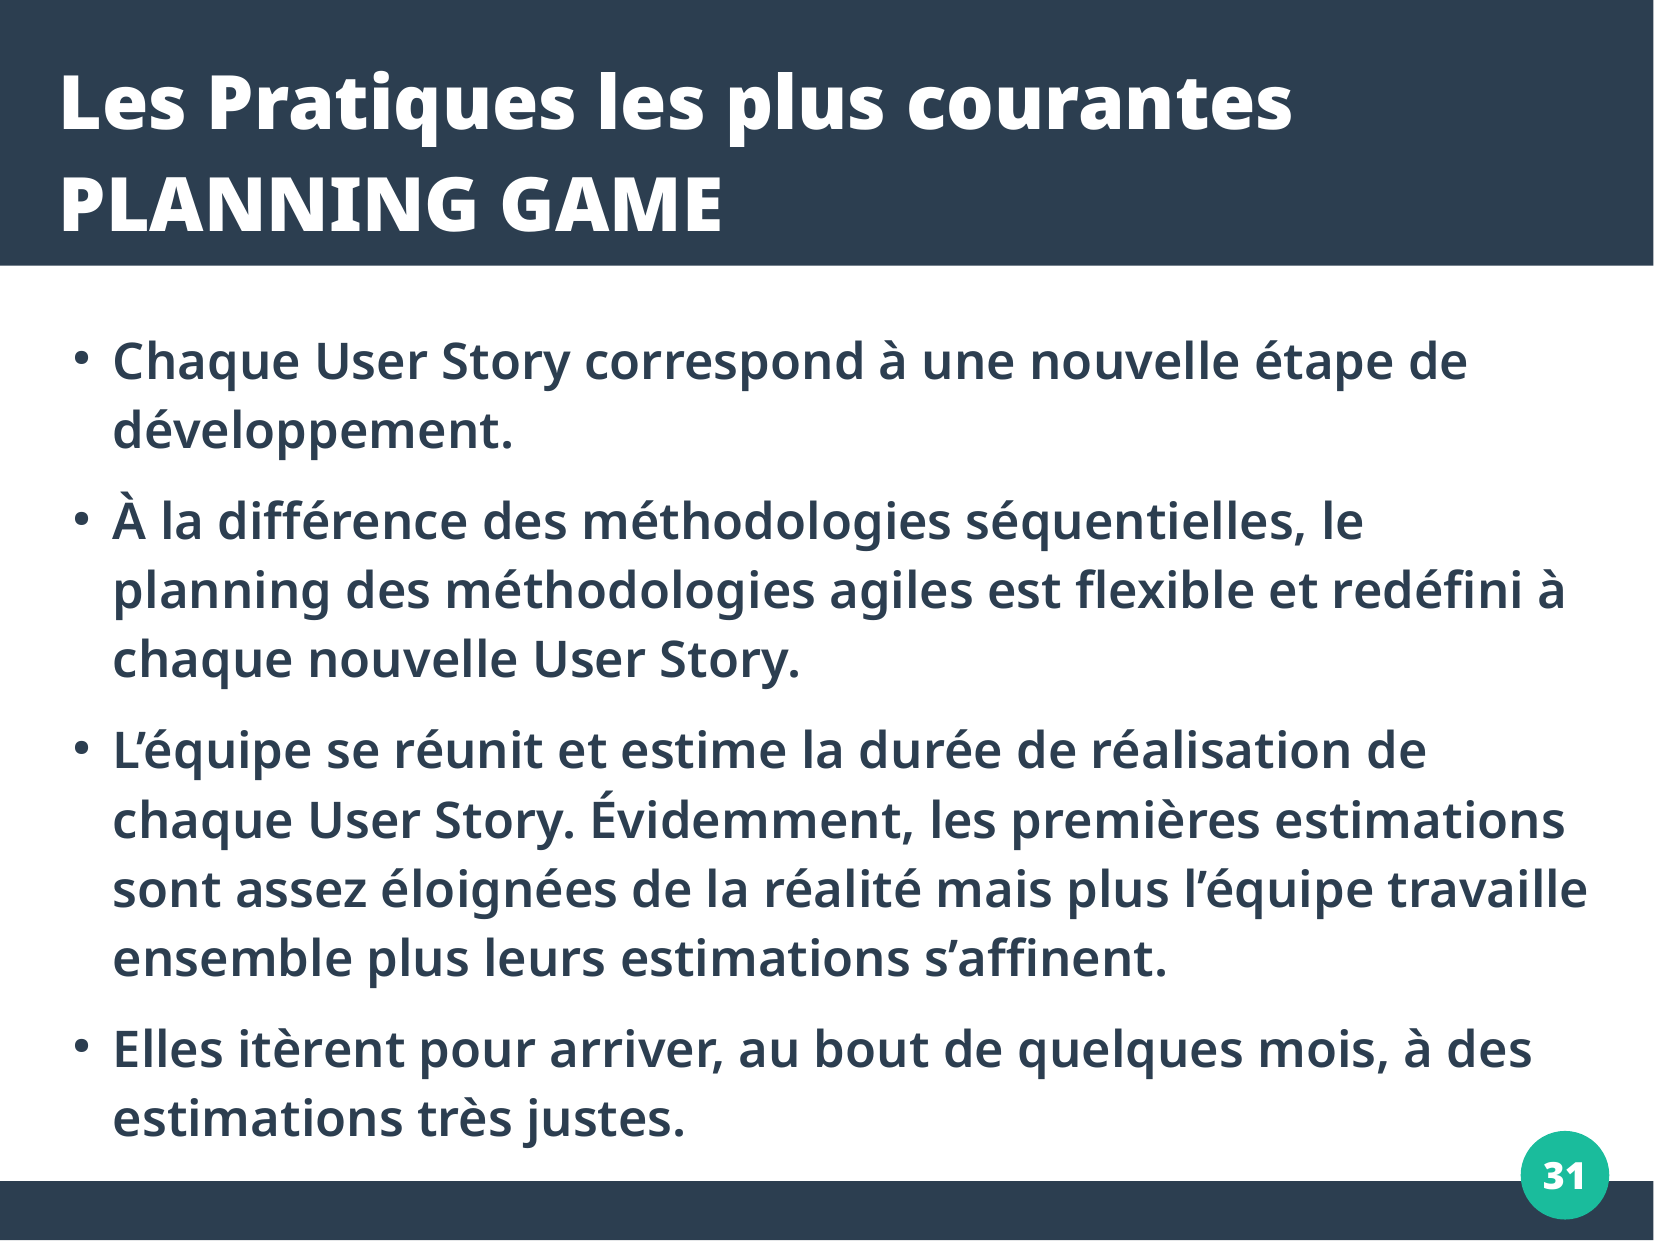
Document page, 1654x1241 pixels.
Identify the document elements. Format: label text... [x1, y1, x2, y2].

list Chaque User Story correspond à une nouvelle étape de développement. À la différence des méthodologies séquentielles, le planning des méthodologies agiles est flexible et redéfini à chaque nouvelle User Story. L’équipe se réunit et estime la durée de réalisation de chaque User Story. Évidemment, les premières estimations sont assez éloignées de la réalité mais plus l’équipe travaille ensemble plus leurs estimations s’affinent. Elles itèrent pour arriver, au bout de quelques mois, à des estimations très justes. [59, 324, 1595, 1152]
title Les Pratiques les plus courantes PLANNING GAME [59, 49, 1595, 207]
